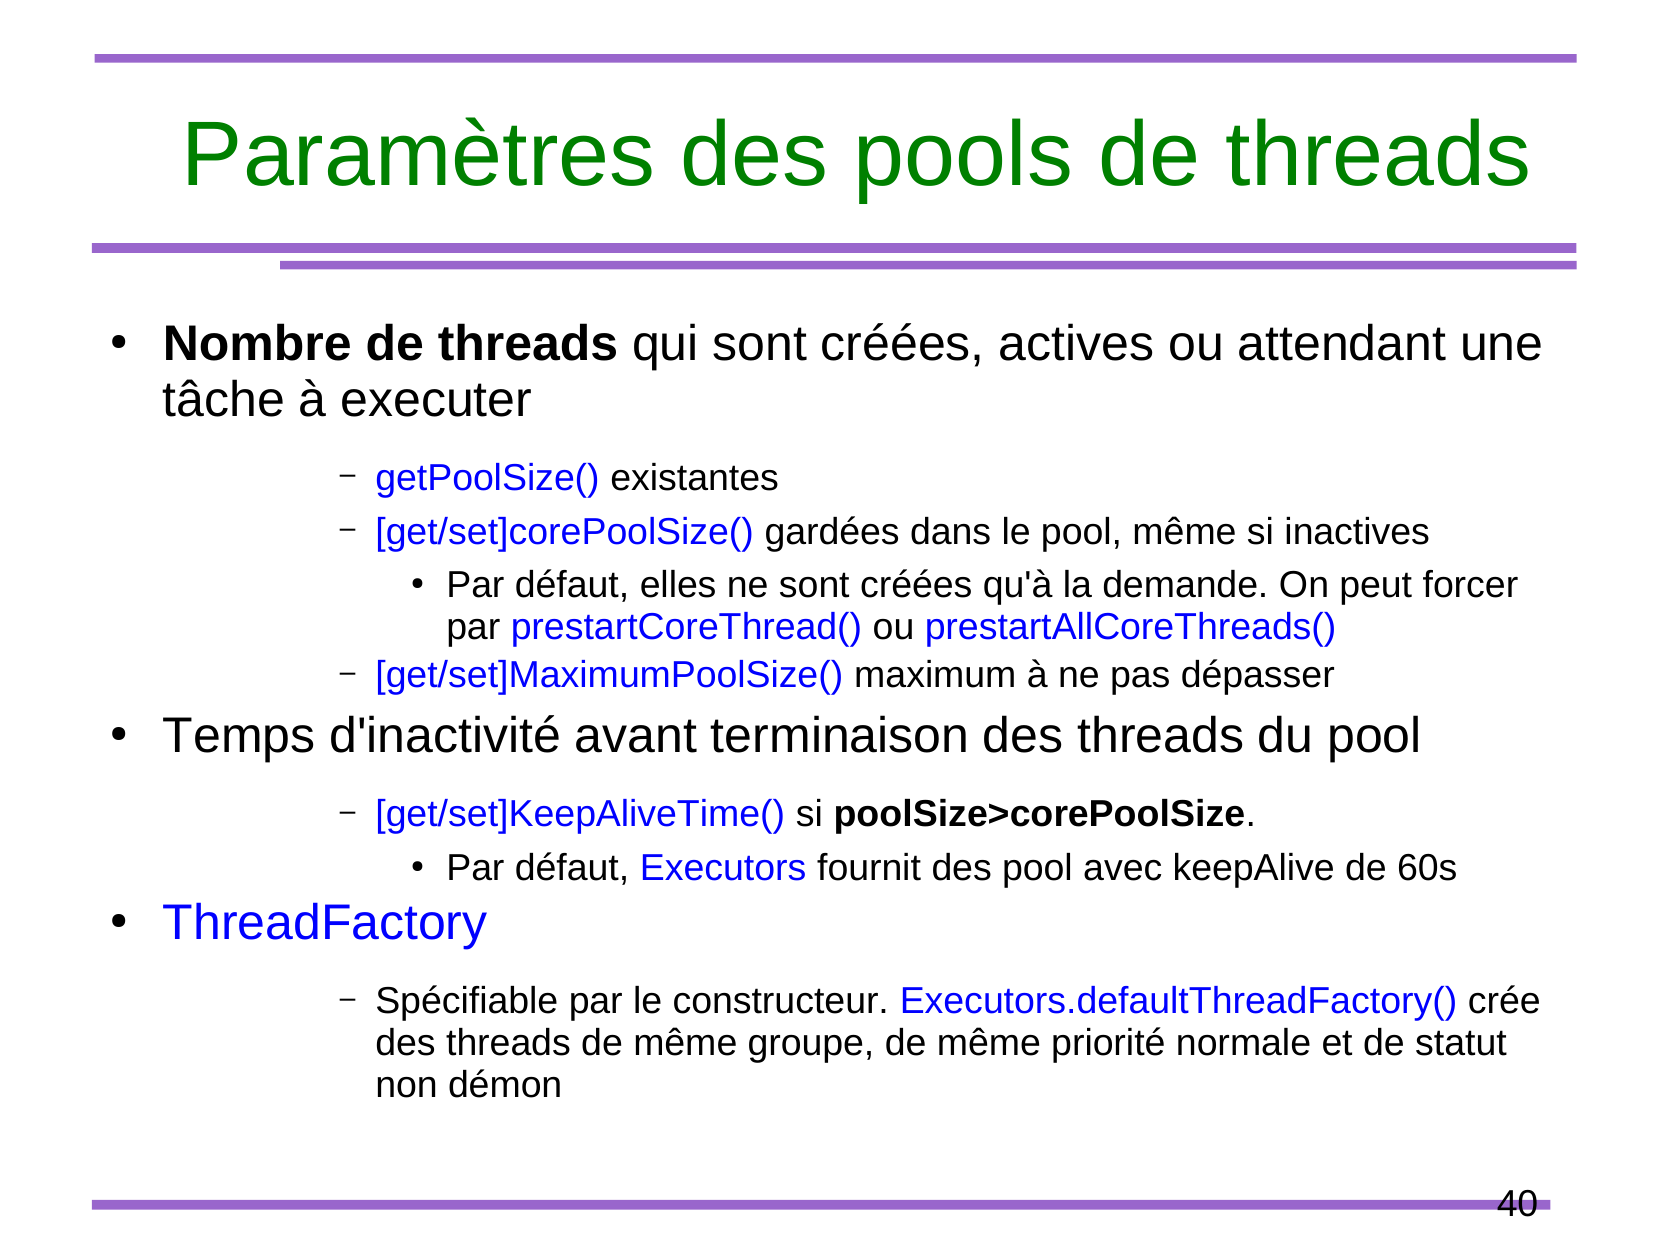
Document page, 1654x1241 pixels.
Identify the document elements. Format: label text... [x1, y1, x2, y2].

list Nombre de threads qui sont créées, actives ou attendant une tâche à executer getPoolSize() existantes [get/set]corePoolSize() gardées dans le pool, même si inactives Par défaut, elles ne sont créées qu'à la demande. On peut forcer par prestartCoreThread() ou prestartAllCoreThreads() [get/set]MaximumPoolSize() maximum à ne pas dépasser Temps d'inactivité avant terminaison des threads du pool [get/set]KeepAliveTime() si poolSize>corePoolSize. Par défaut, Executors fournit des pool avec keepAlive de 60s ThreadFactory Spécifiable par le constructeur. Executors.defaultThreadFactory() crée des threads de même groupe, de même priorité normale et de statut non démon [92, 315, 1563, 1163]
title Paramètres des pools de threads [121, 49, 1534, 257]
